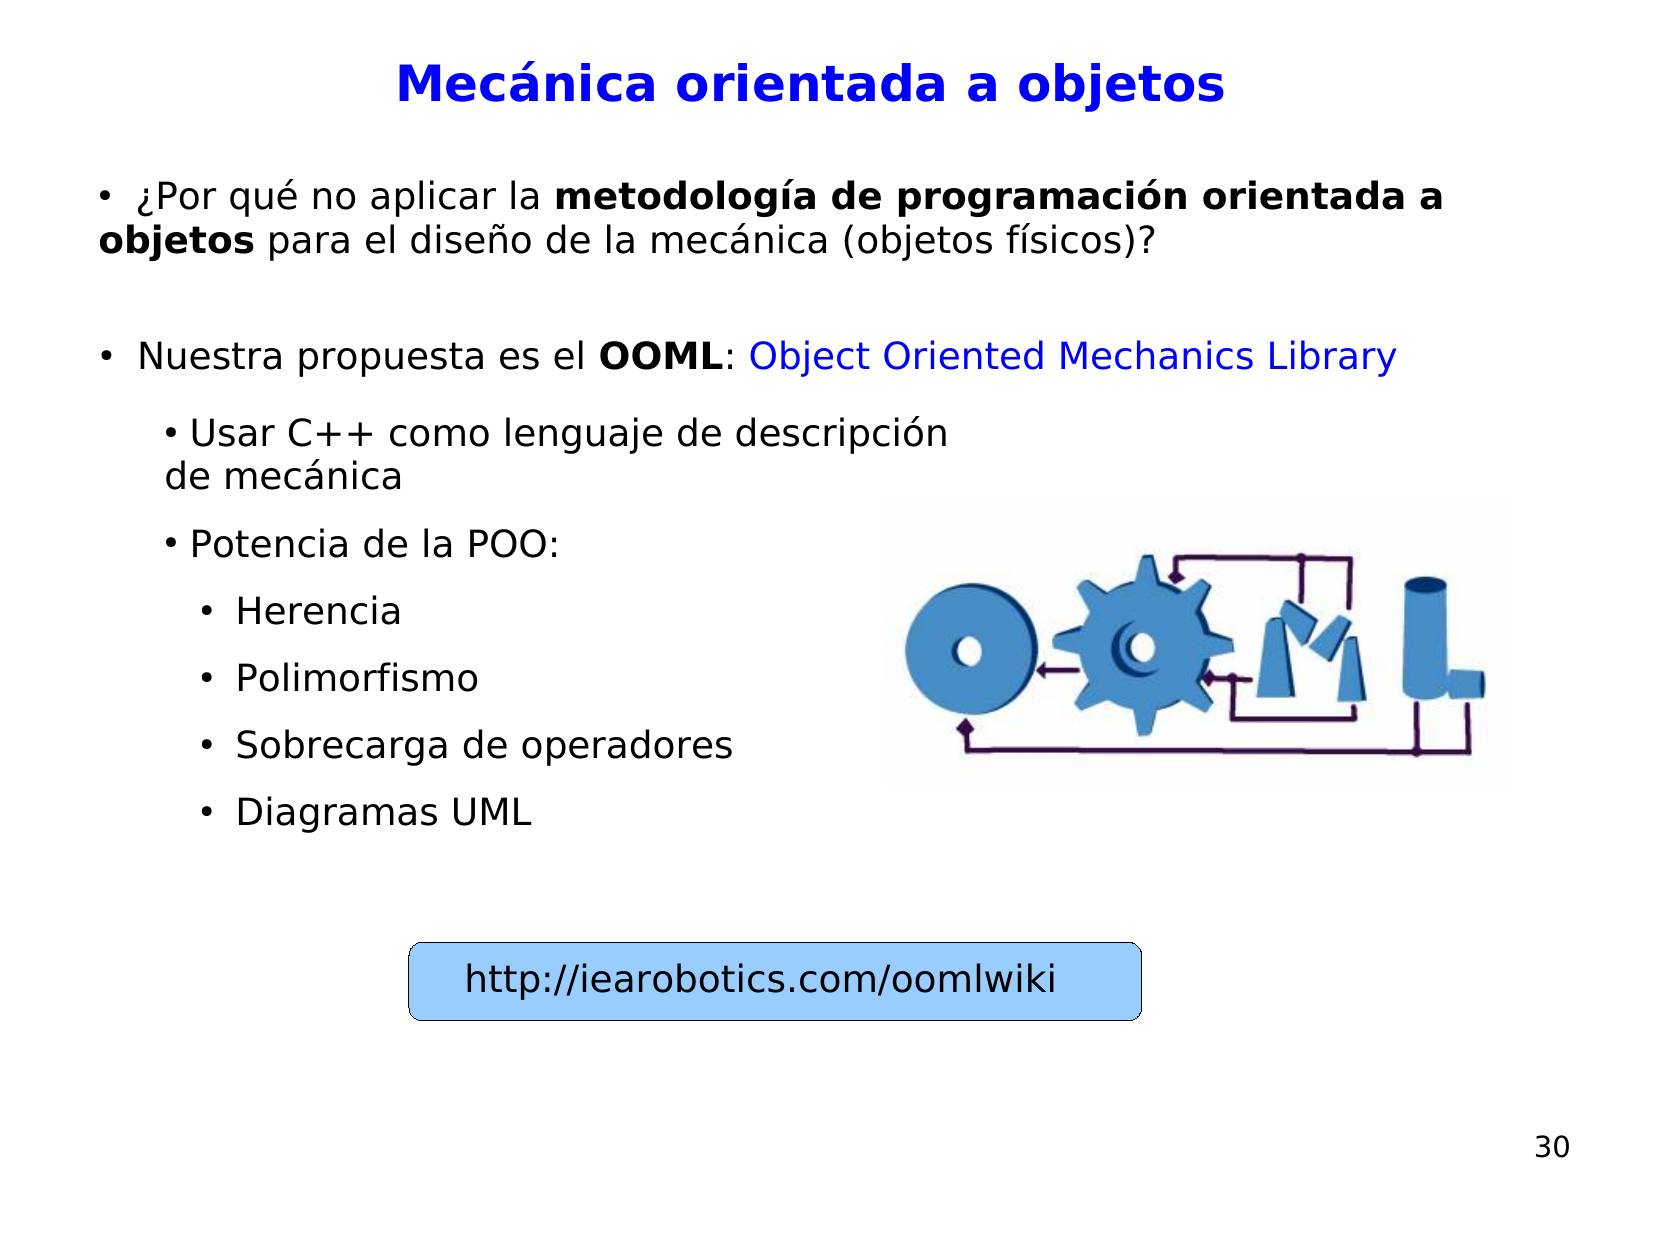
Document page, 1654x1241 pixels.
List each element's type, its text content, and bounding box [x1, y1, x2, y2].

text_box http://iearobotics.com/oomlwiki [449, 950, 1103, 1009]
text_box ¿Por qué no aplicar la metodología de programación orientada a objetos para el diseño de la mecánica (objetos físicos)? [83, 167, 1550, 298]
text_box [408, 942, 1142, 1021]
text_box Nuestra propuesta es el OOML: Object Oriented Mechanics Library [85, 327, 1551, 458]
picture [968, 497, 1511, 789]
text_box Mecánica orientada a objetos [380, 47, 1243, 121]
text_box Usar C++ como lenguaje de descripción de mecánica Potencia de la POO: Herencia Polimorfismo Sobrecarga de operadores Diagramas UML [149, 404, 968, 842]
